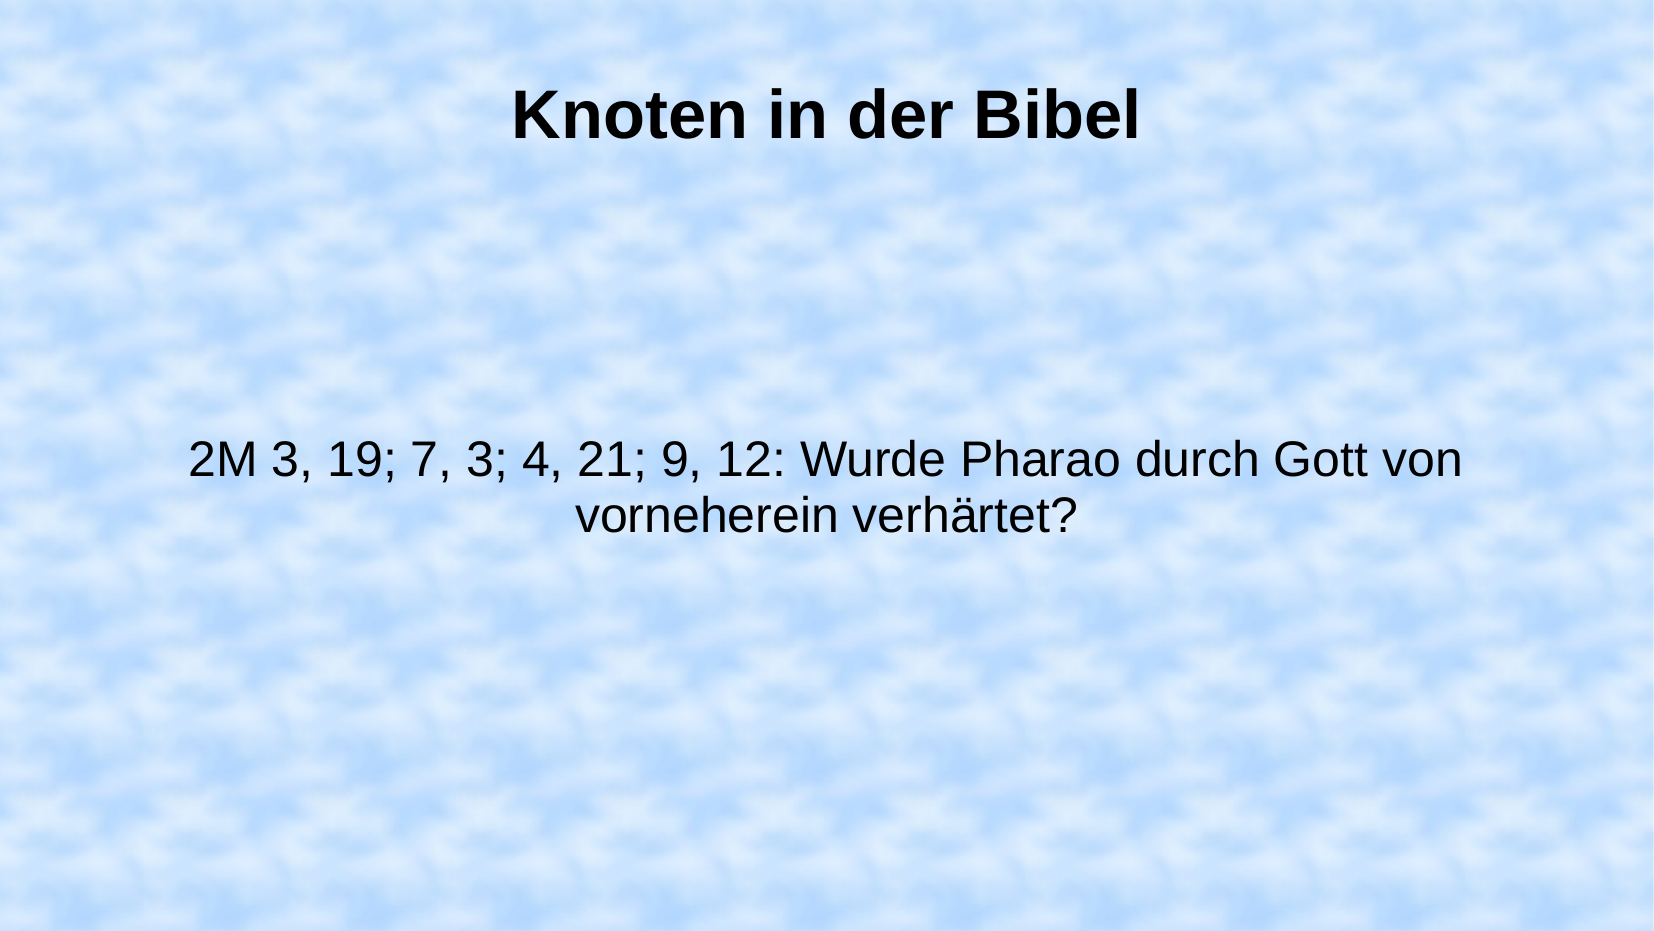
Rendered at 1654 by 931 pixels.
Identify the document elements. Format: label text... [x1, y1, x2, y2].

title Knoten in der Bibel [82, 37, 1571, 193]
subtitle 2M 3, 19; 7, 3; 4, 21; 9, 12: Wurde Pharao durch Gott von vorneherein verhärtet? [82, 217, 1571, 758]
picture [0, 0, 1654, 931]
